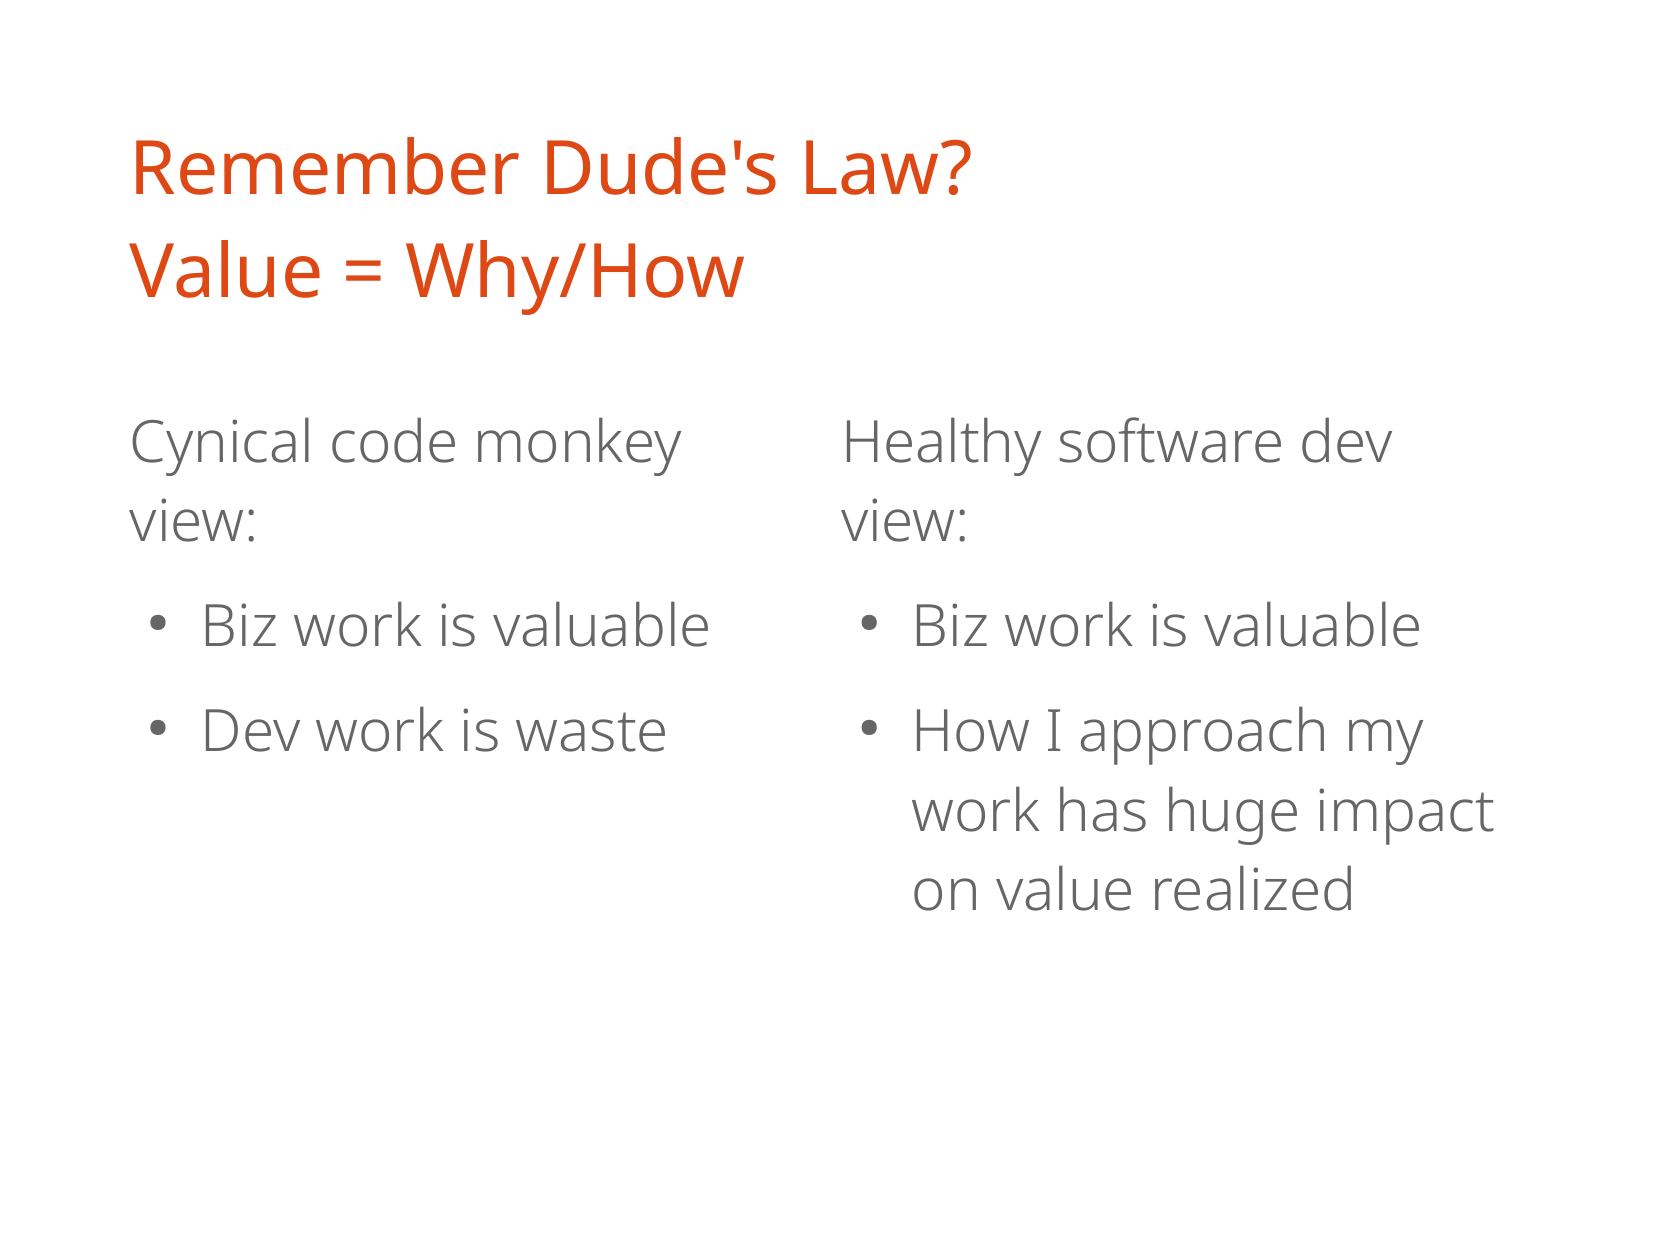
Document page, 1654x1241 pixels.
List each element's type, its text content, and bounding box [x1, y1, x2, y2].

list Healthy software dev view: Biz work is valuable How I approach my work has huge impact on value realized [841, 295, 1519, 1010]
title Remember Dude's Law? Value = Why/How [129, 132, 1518, 302]
list Cynical code monkey view: Biz work is valuable Dev work is waste [129, 295, 808, 1010]
